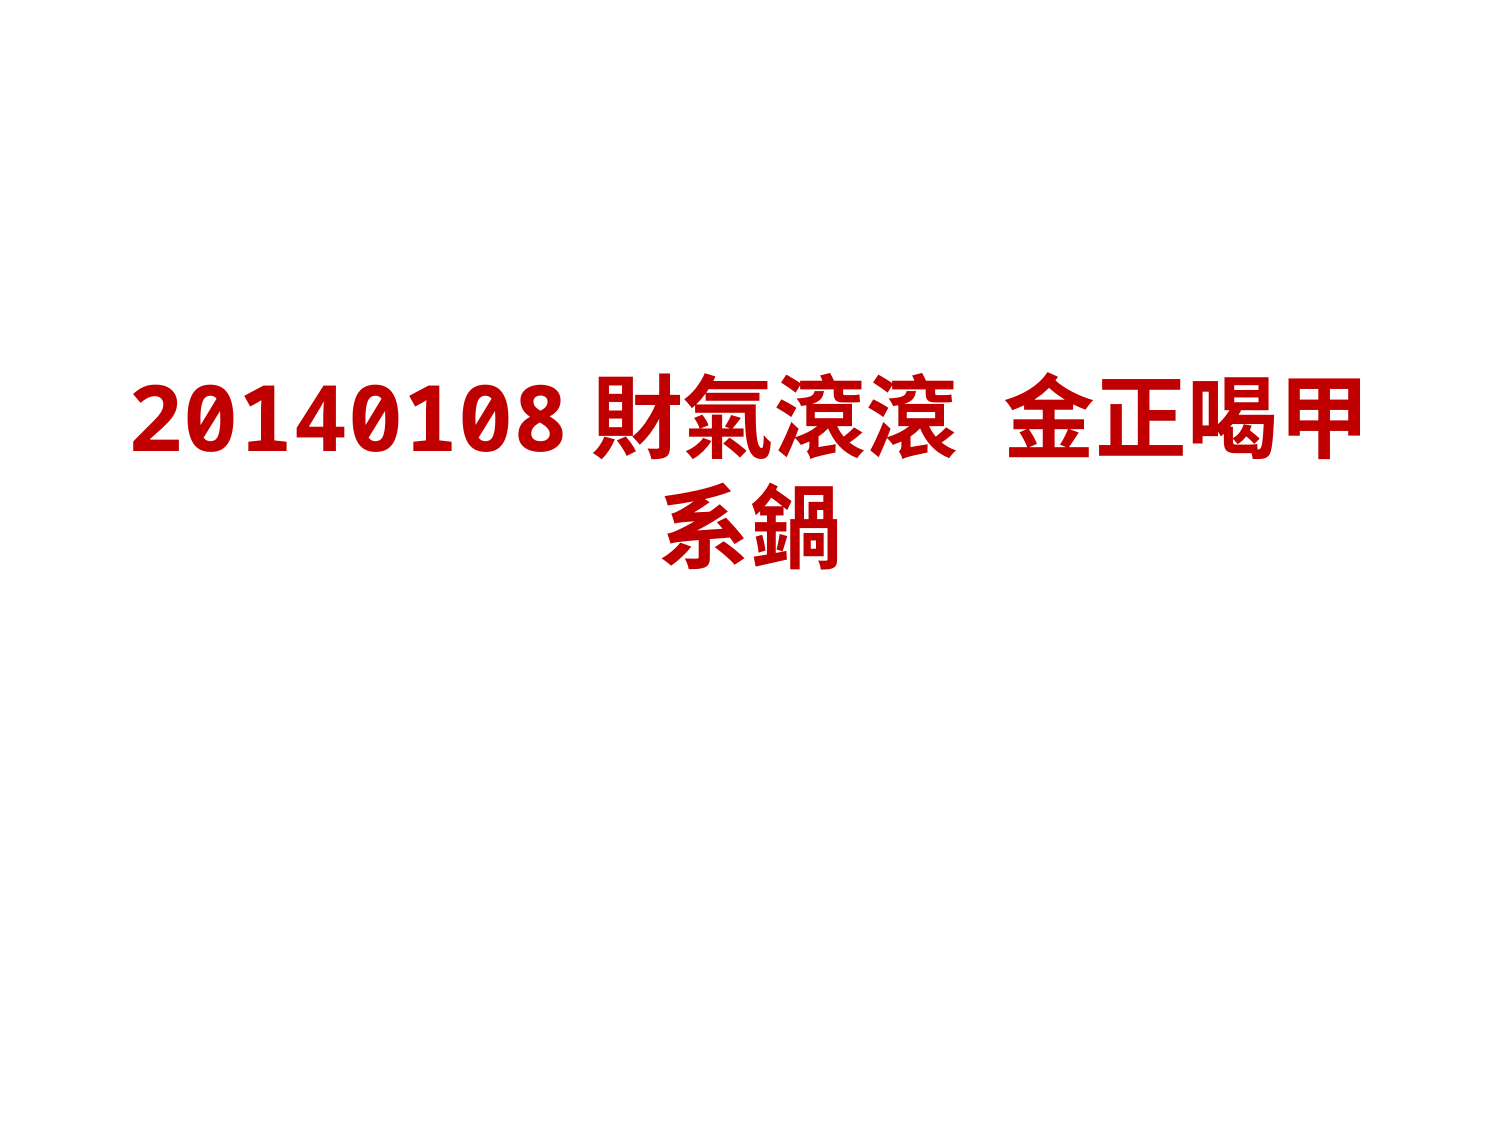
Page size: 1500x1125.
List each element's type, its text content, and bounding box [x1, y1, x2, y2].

title 20140108財氣滾滾 金正喝甲 系鍋 [112, 349, 1388, 591]
